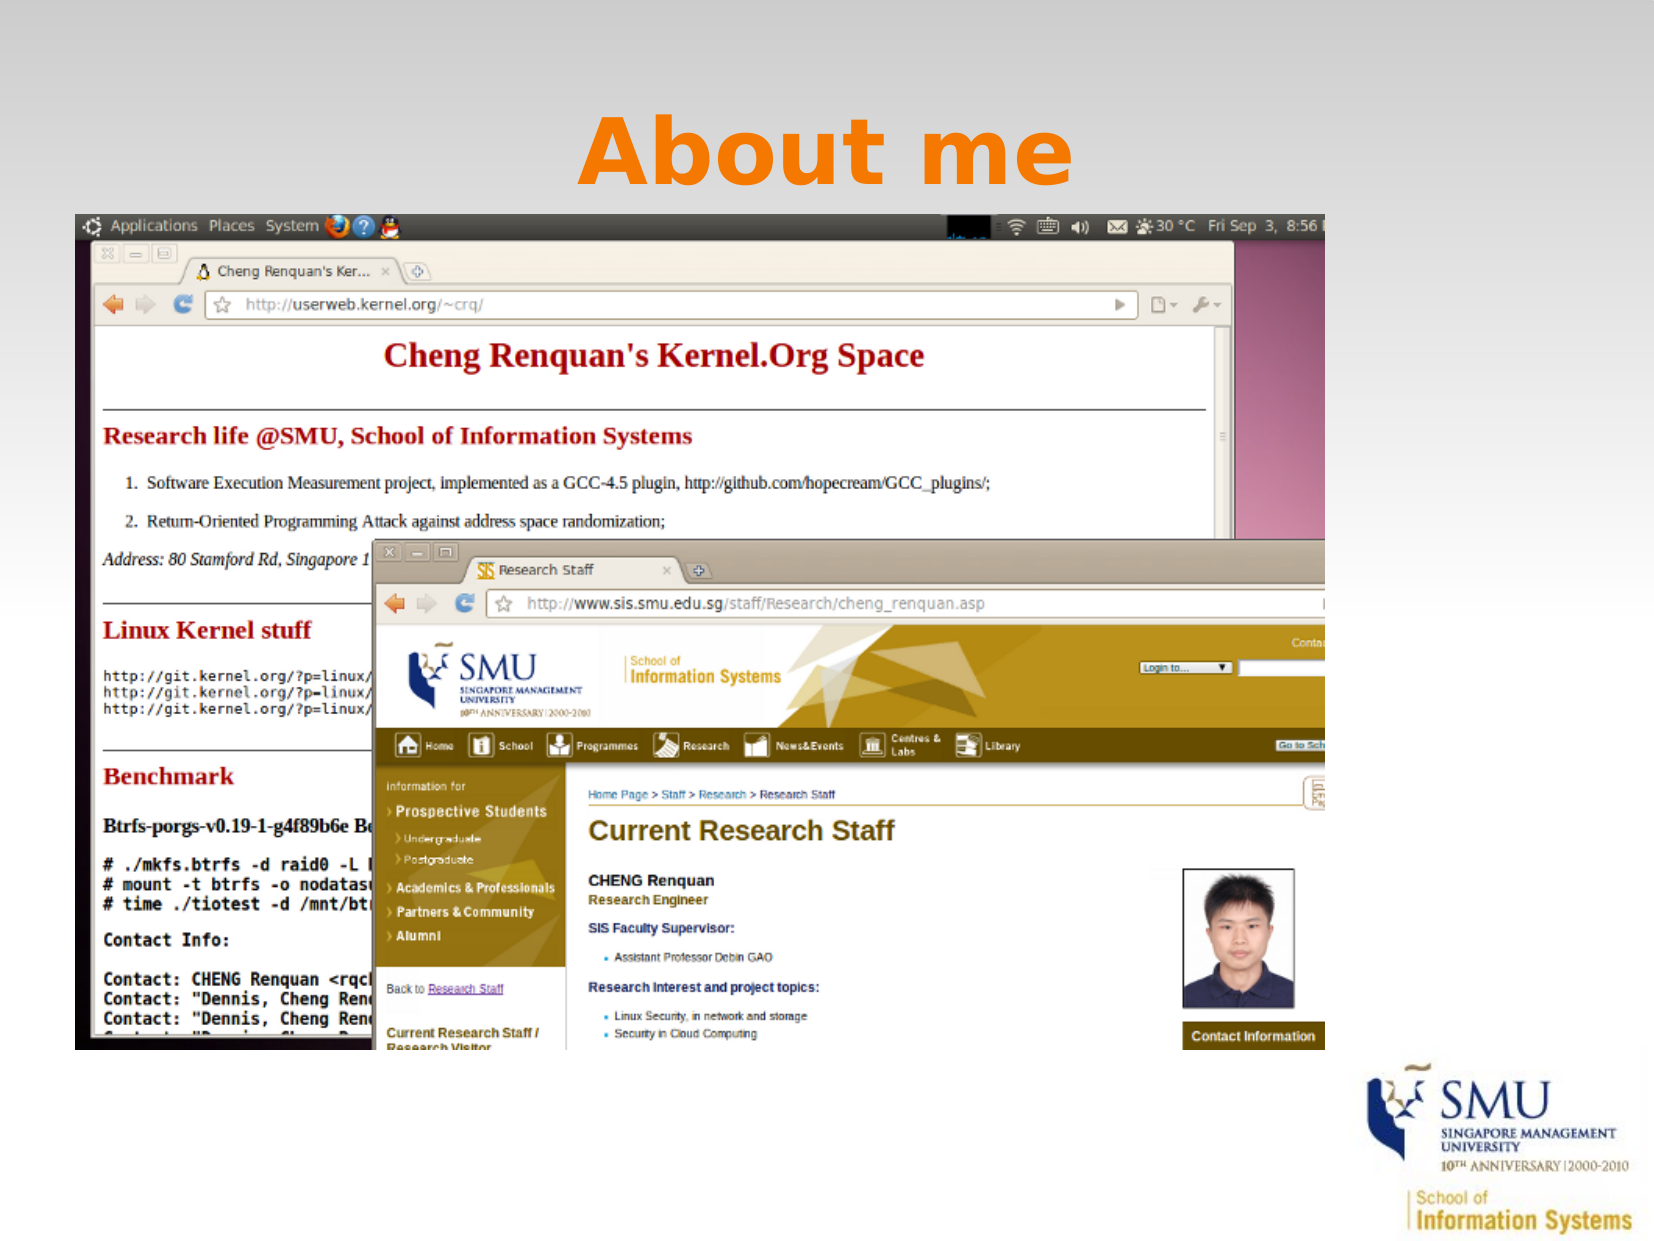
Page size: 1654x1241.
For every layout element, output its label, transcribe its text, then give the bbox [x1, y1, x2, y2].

picture [75, 214, 1325, 1051]
picture [1350, 1046, 1649, 1241]
title About me [82, 56, 1571, 250]
